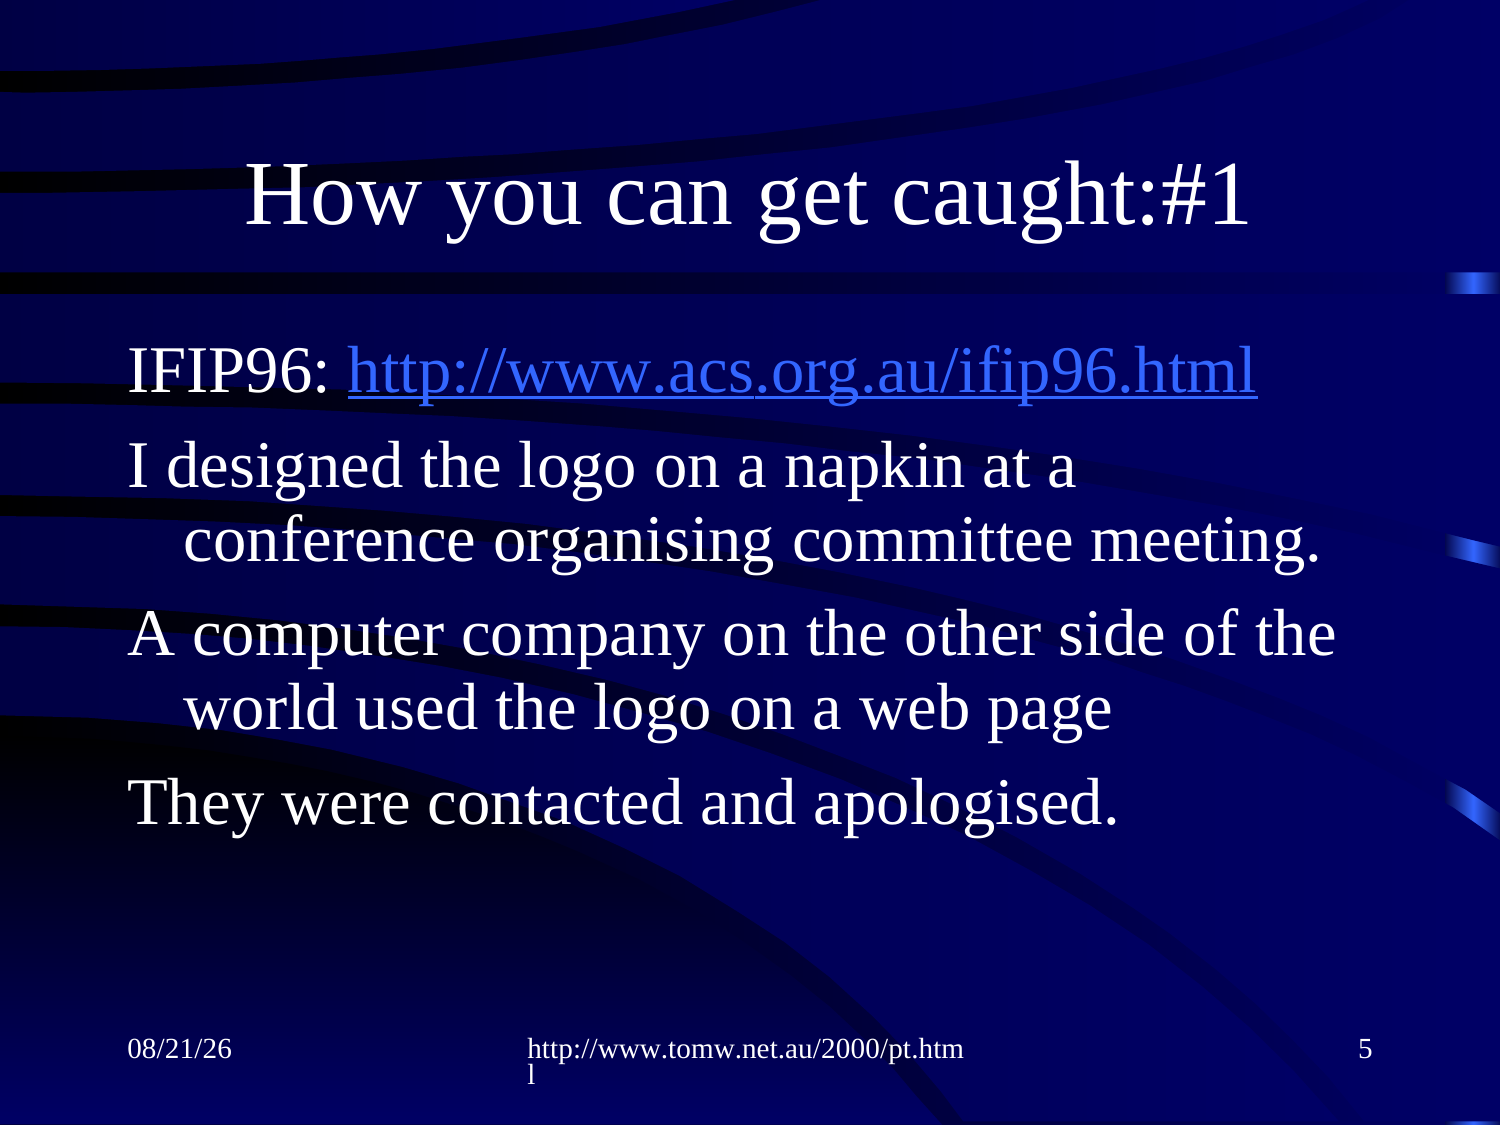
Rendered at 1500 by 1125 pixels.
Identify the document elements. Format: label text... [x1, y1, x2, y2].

title How you can get caught:#1 [112, 99, 1388, 288]
list IFIP96: http://www.acs.org.au/ifip96.html I designed the logo on a napkin at a conference organising committee meeting. A computer company on the other side of the world used the logo on a web page They were contacted and apologised. [112, 324, 1388, 1001]
